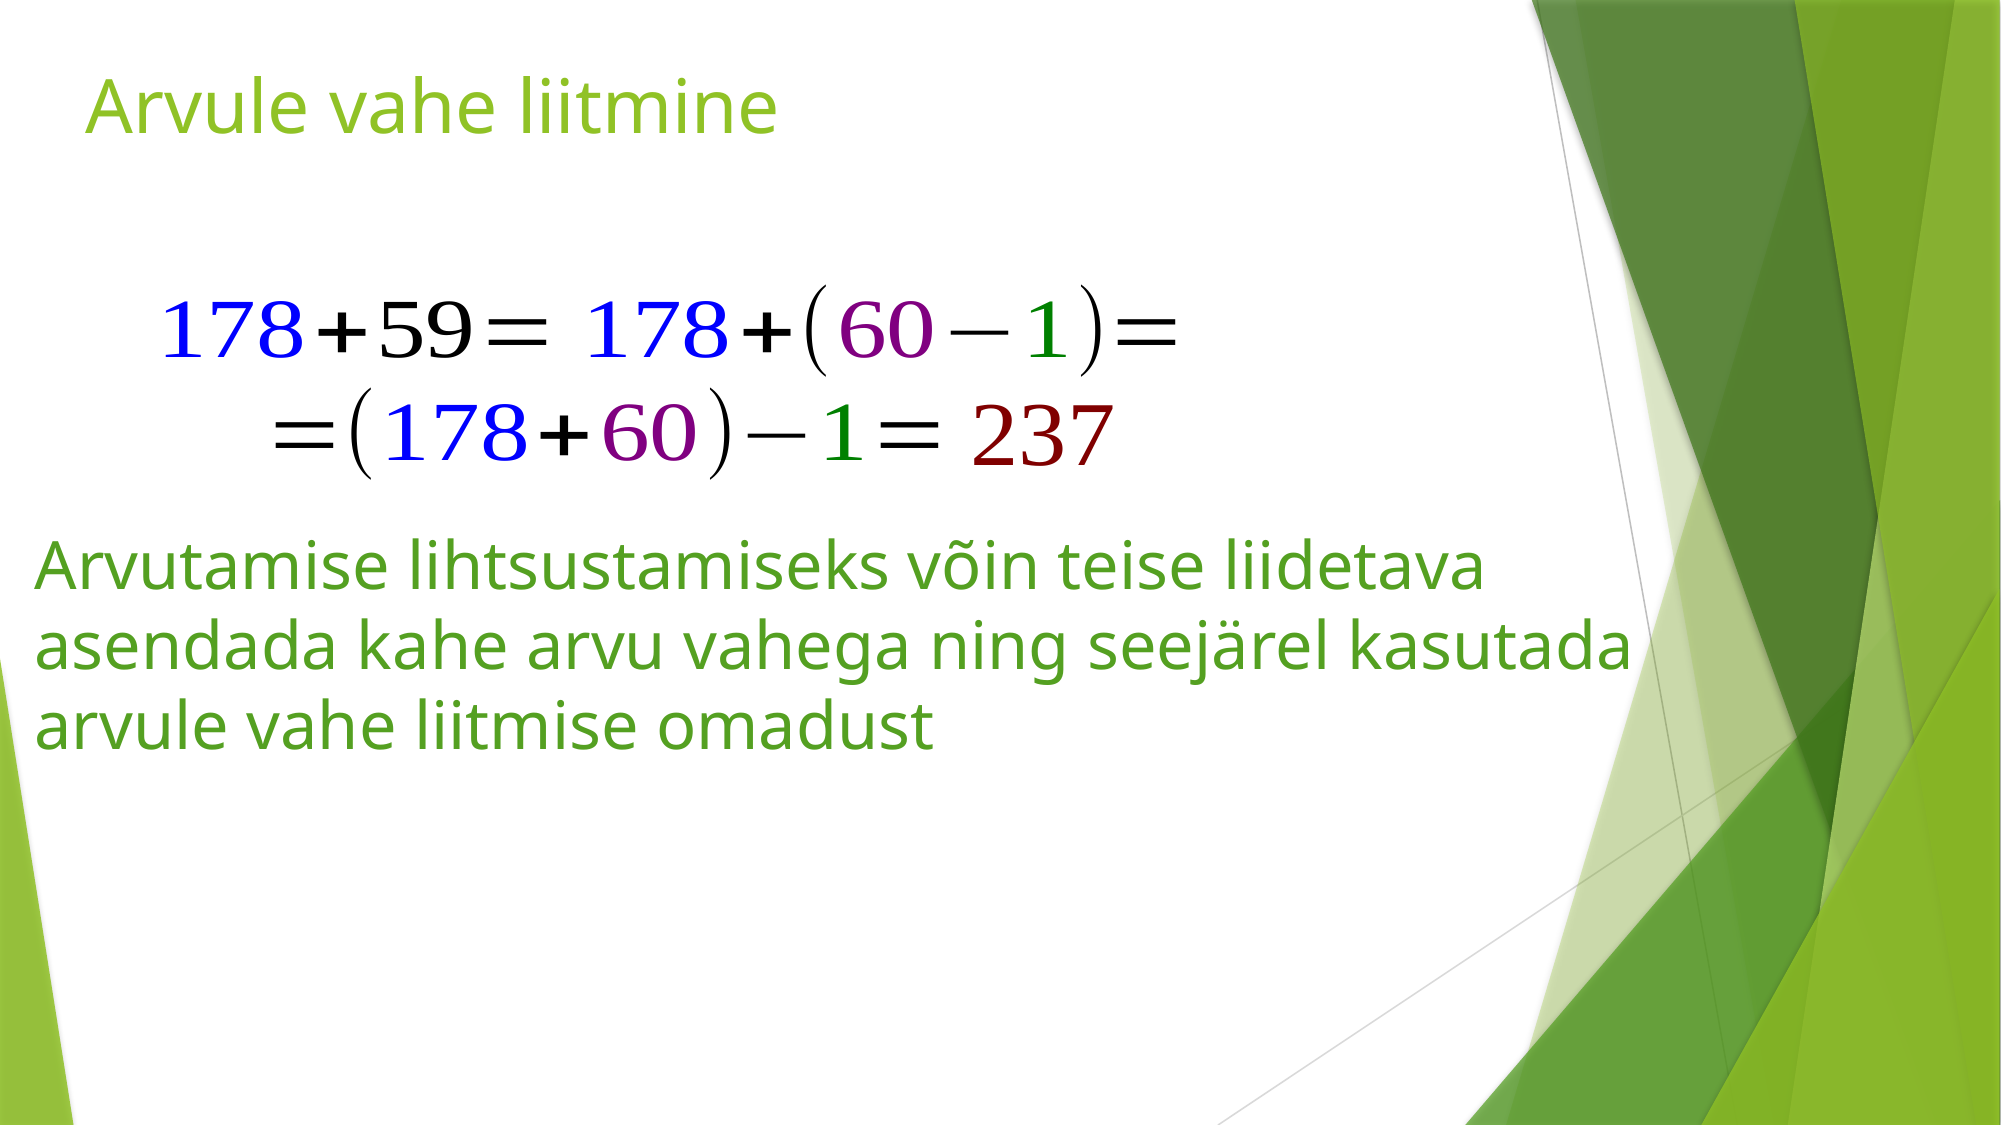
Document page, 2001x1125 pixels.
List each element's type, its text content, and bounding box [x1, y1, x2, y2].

chart [147, 282, 571, 376]
chart [242, 383, 1128, 485]
text_box Arvutamise lihtsustamiseks võin teise liidetava asendada kahe arvu vahega ning seejärel kasutada arvule vahe liitmise omadust [19, 515, 1668, 771]
chart [572, 280, 1200, 382]
title Arvule vahe liitmine [70, 50, 1481, 268]
